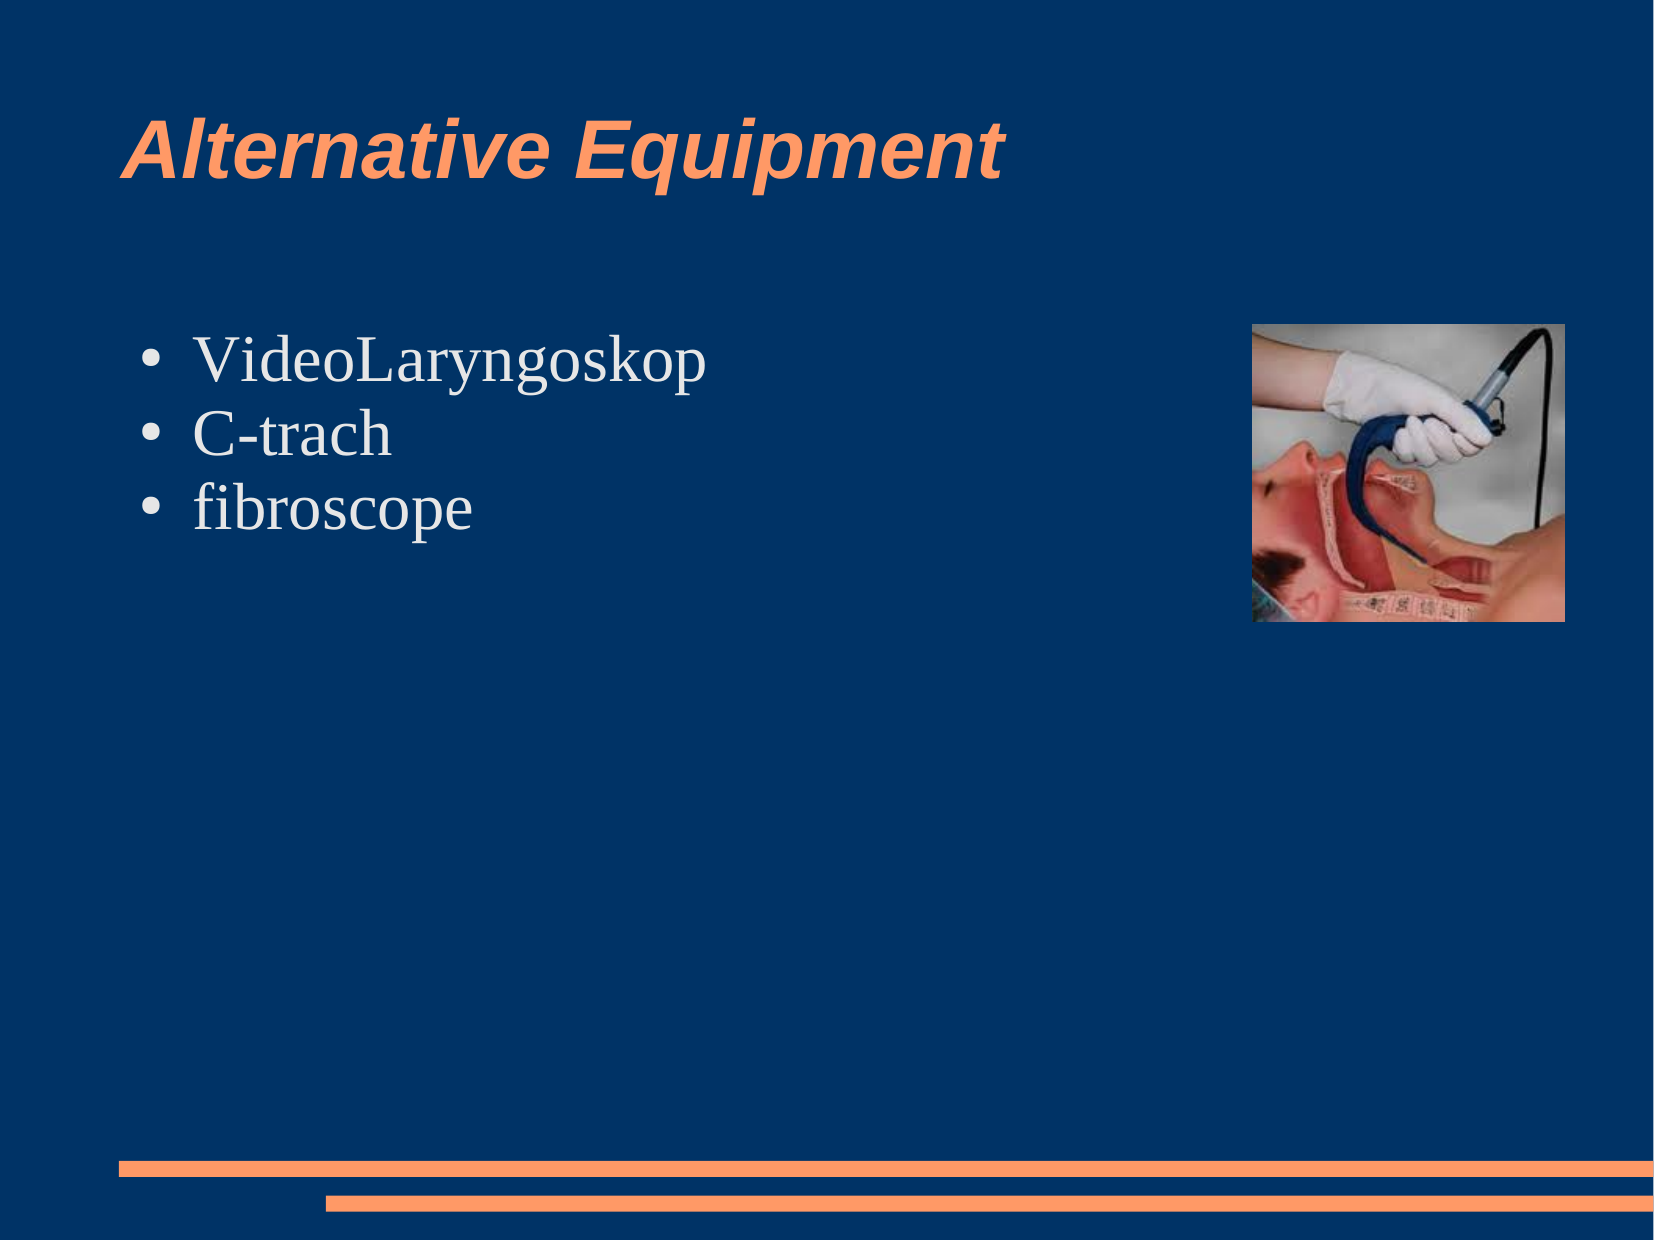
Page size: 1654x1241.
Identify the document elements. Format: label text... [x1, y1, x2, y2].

title Alternative Equipment [121, 53, 1534, 247]
picture [1252, 324, 1565, 622]
list VideoLaryngoskop C-trach fibroscope [121, 322, 1561, 1118]
